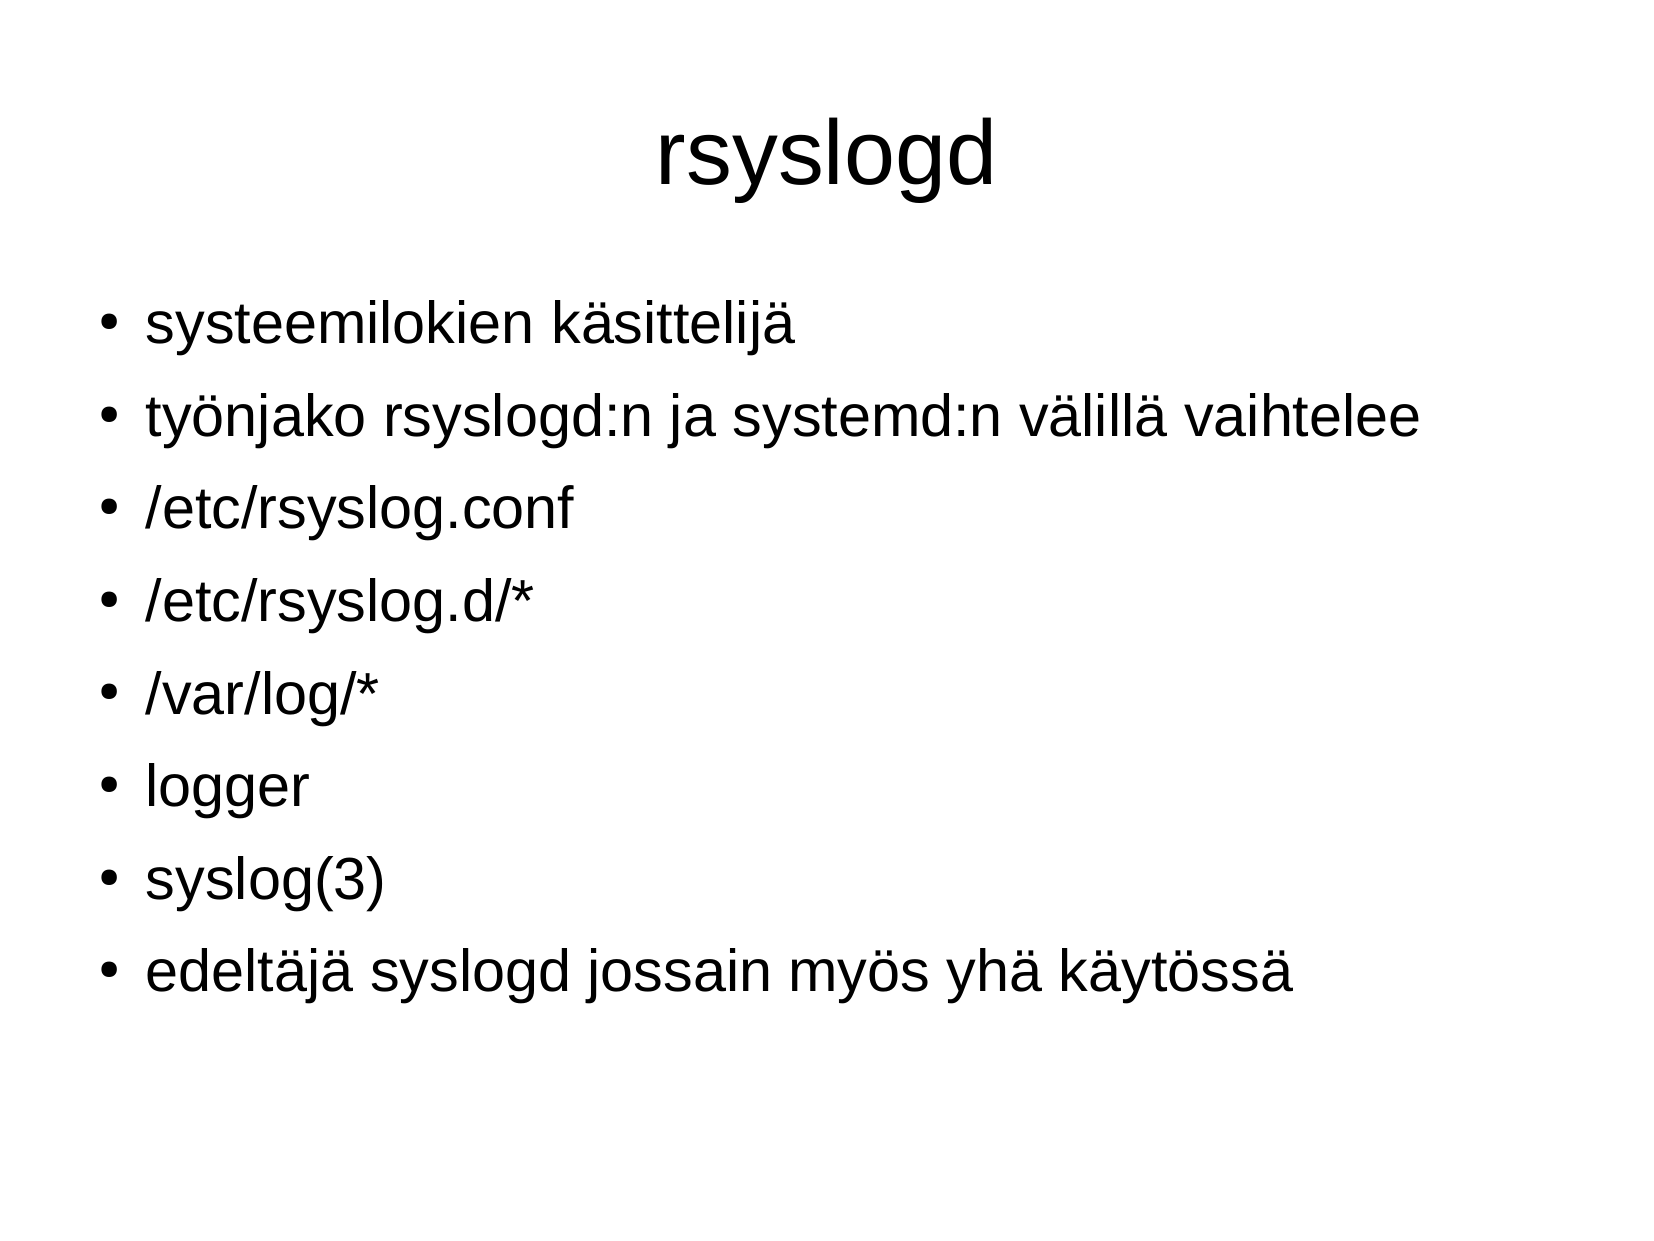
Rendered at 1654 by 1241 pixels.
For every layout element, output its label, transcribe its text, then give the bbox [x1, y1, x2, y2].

title rsyslogd [82, 49, 1571, 257]
list systeemilokien käsittelijä työnjako rsyslogd:n ja systemd:n välillä vaihtelee /etc/rsyslog.conf /etc/rsyslog.d/* /var/log/* logger syslog(3) edeltäjä syslogd jossain myös yhä käytössä [82, 290, 1571, 1010]
